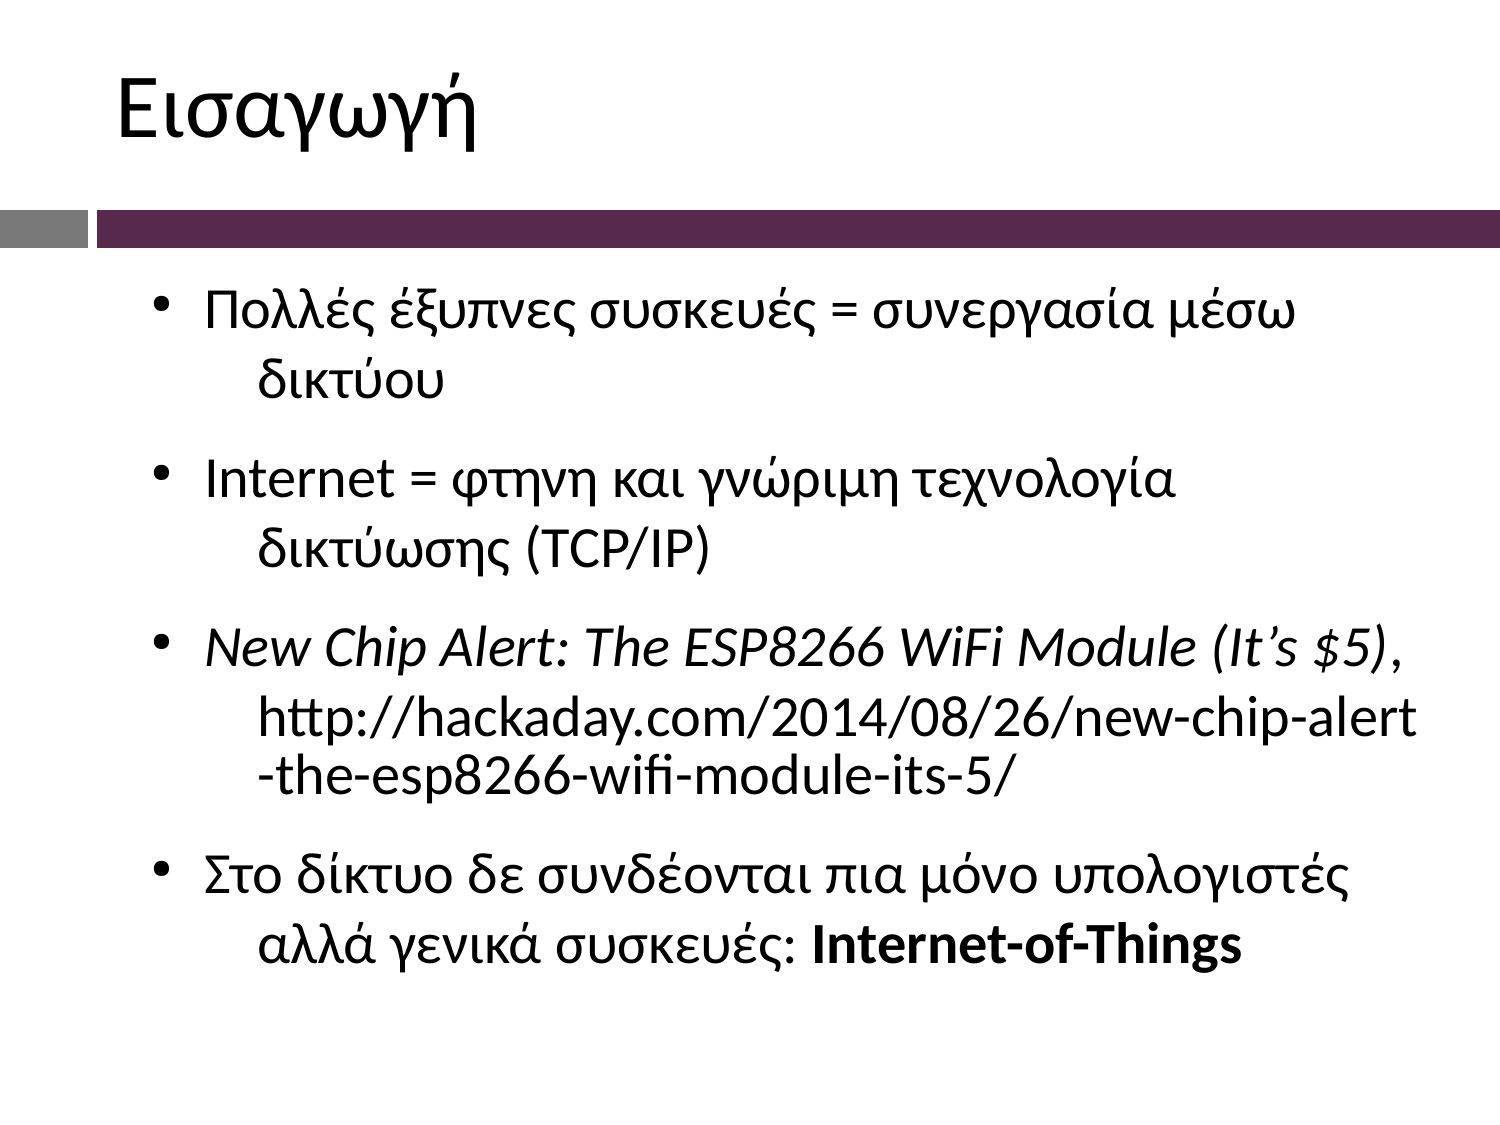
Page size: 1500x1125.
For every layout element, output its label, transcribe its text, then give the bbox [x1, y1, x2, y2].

title Εισαγωγή [100, 19, 1438, 182]
list Πολλές έξυπνες συσκευές = συνεργασία μέσω δικτύου Internet = φτηνη και γνώριμη τεχνολογία δικτύωσης (TCP/IP) New Chip Alert: The ESP8266 WiFi Module (It’s $5), http://hackaday.com/2014/08/26/new-chip-alert-the-esp8266-wifi-module-its-5/ Στο δίκτυο δε συνδέονται πια μόνο υπολογιστές αλλά γενικά συσκευές: Internet-of-Things [100, 262, 1438, 1000]
